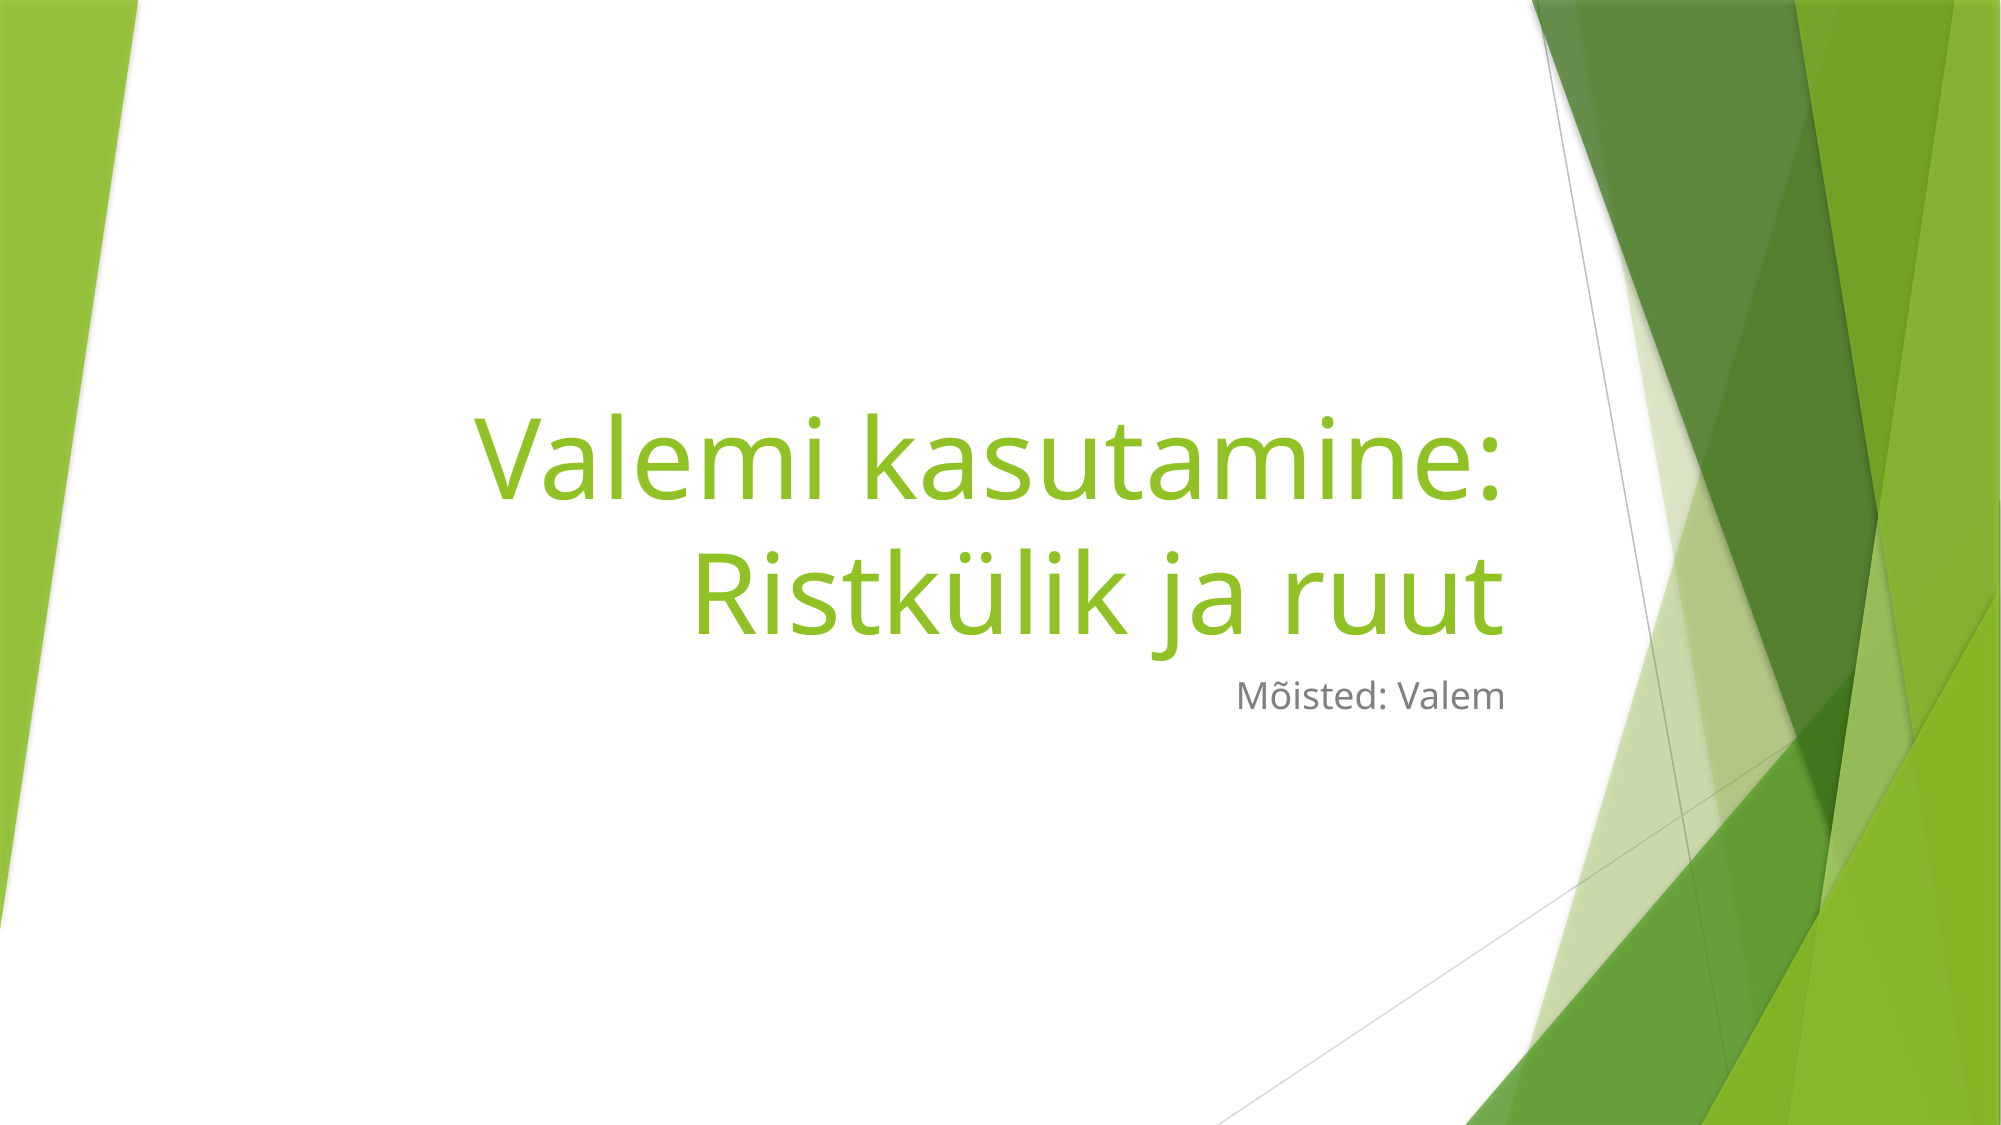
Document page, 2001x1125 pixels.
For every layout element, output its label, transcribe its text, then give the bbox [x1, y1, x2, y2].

title Valemi kasutamine: Ristkülik ja ruut [247, 394, 1522, 664]
subtitle Mõisted: Valem [247, 664, 1522, 845]
